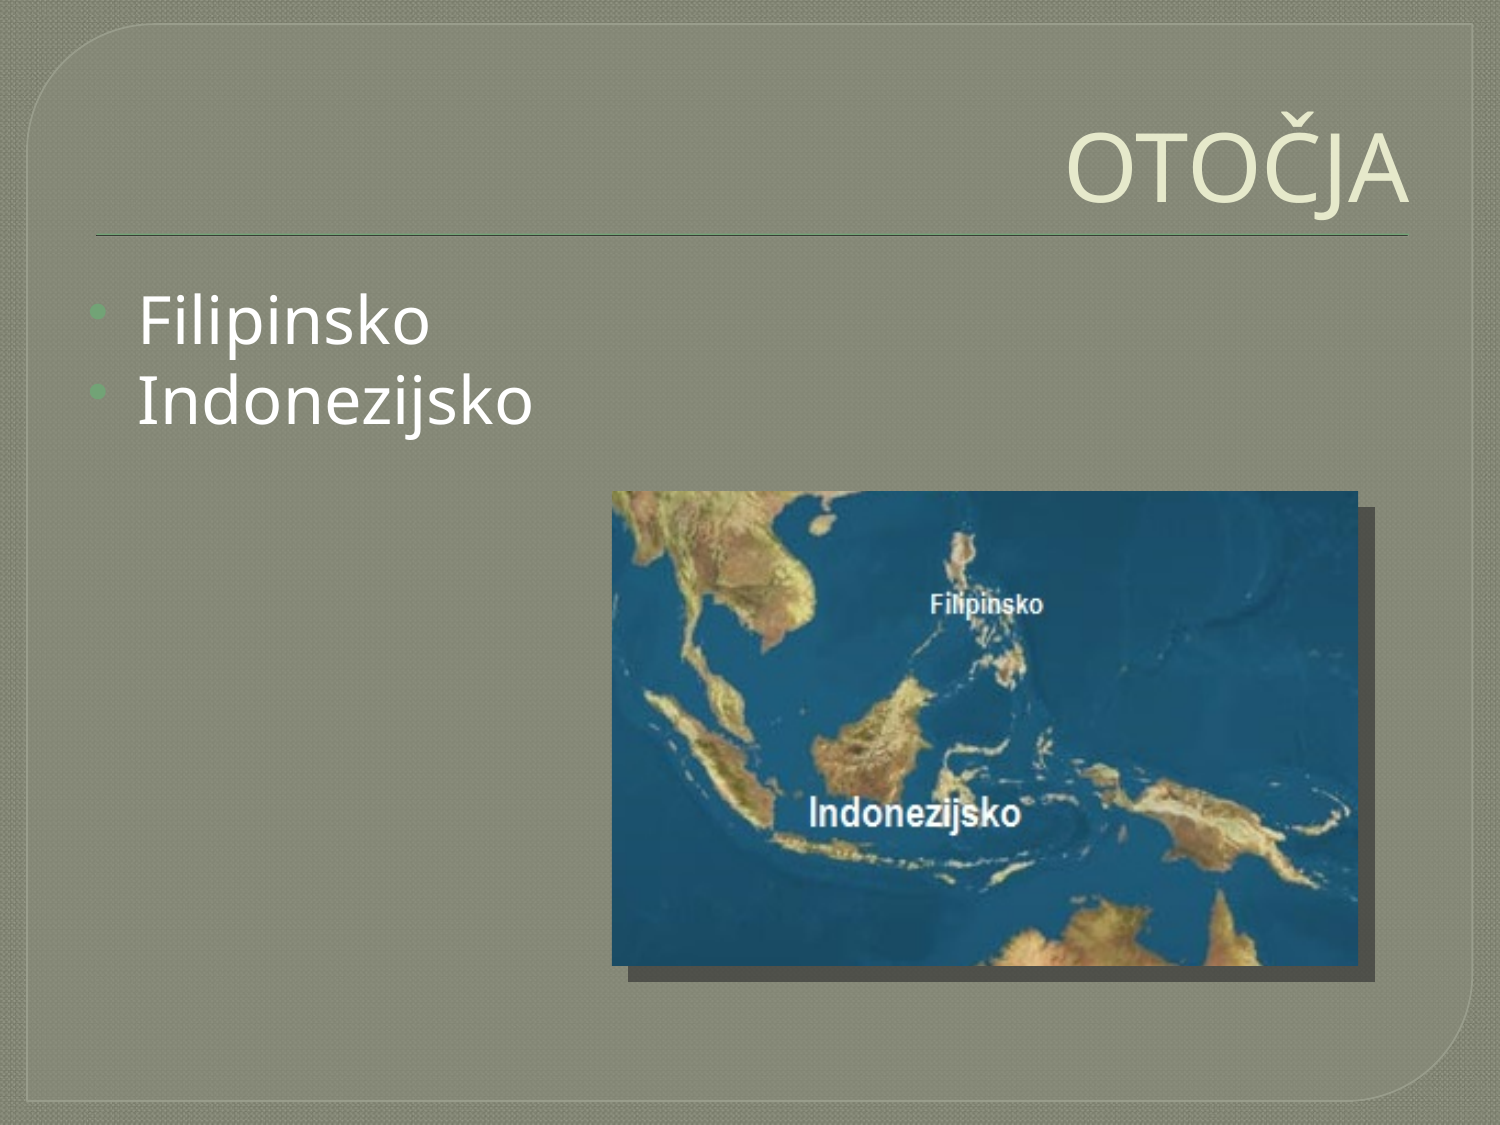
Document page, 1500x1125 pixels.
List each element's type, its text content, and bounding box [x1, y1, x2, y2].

list Filipinsko Indonezijsko [75, 270, 1425, 1013]
title OTOČJA [75, 41, 1425, 230]
picture [0, 0, 1500, 1125]
